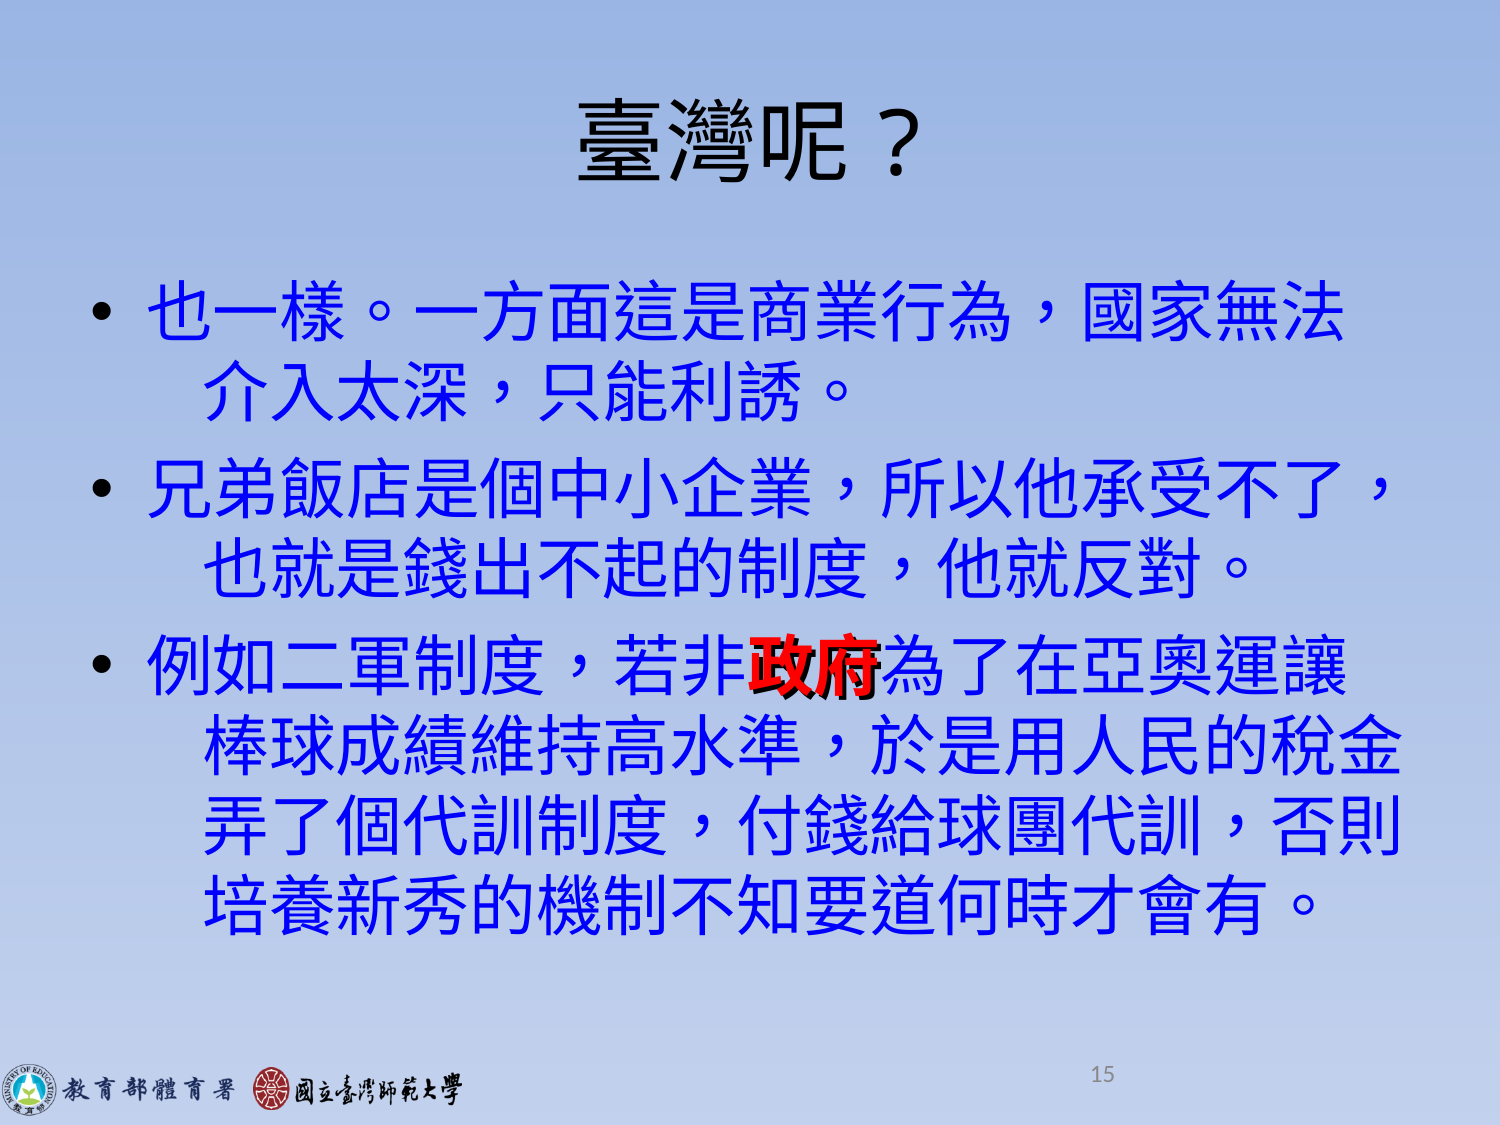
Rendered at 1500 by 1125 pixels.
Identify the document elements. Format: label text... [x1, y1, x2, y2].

list 也一樣。一方面這是商業行為，國家無法介入太深，只能利誘。 兄弟飯店是個中小企業，所以他承受不了，也就是錢出不起的制度，他就反對。 例如二軍制度，若非政府為了在亞奧運讓棒球成績維持高水準，於是用人民的稅金弄了個代訓制度，付錢給球團代訓，否則培養新秀的機制不知要道何時才會有。 [75, 262, 1426, 1005]
title 臺灣呢? [75, 45, 1426, 233]
text_box [1074, 1042, 1426, 1103]
